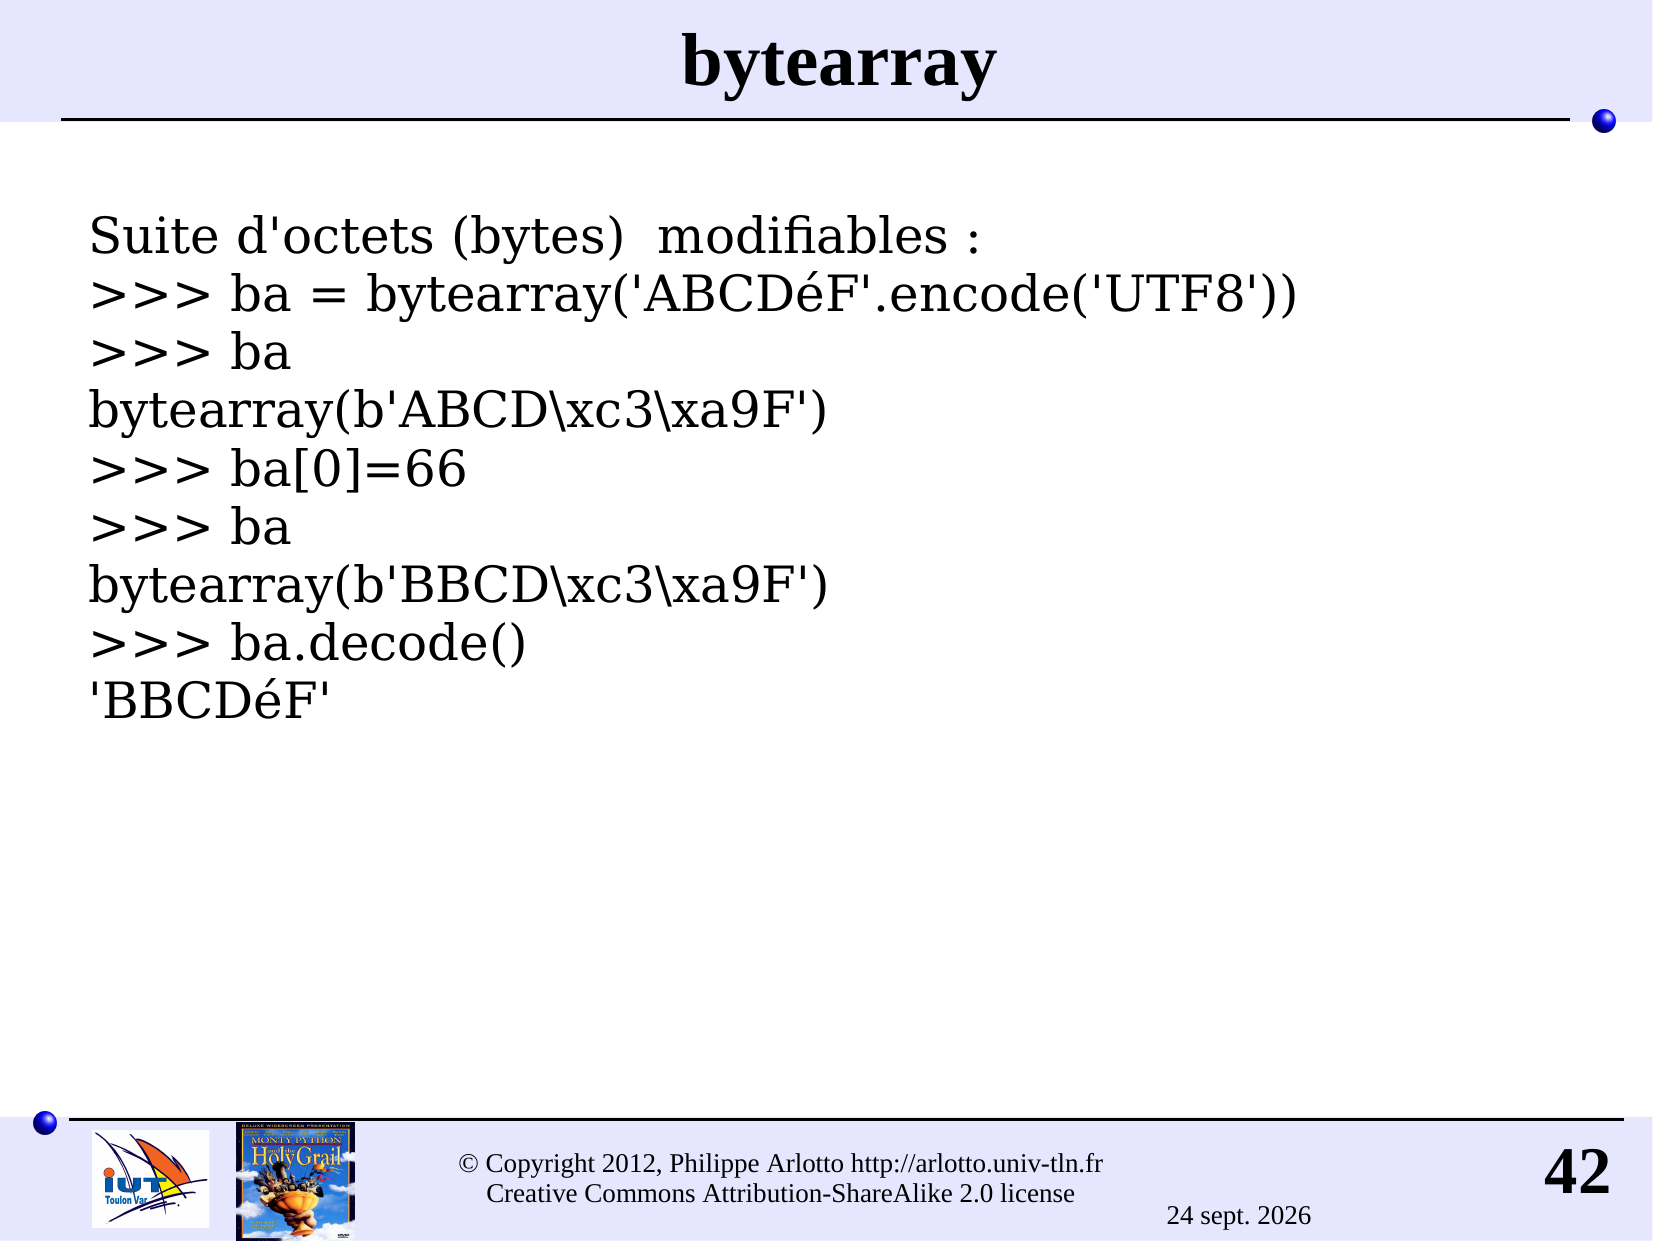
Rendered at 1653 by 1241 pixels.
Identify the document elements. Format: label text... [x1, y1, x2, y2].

text_box Suite d'octets (bytes) modifiables : >>> ba = bytearray('ABCDéF'.encode('UTF8')) >>> ba bytearray(b'ABCD\xc3\xa9F') >>> ba[0]=66 >>> ba bytearray(b'BBCD\xc3\xa9F') >>> ba.decode() 'BBCDéF' [88, 206, 1447, 851]
title bytearray [95, 14, 1585, 107]
picture [236, 1122, 355, 1241]
